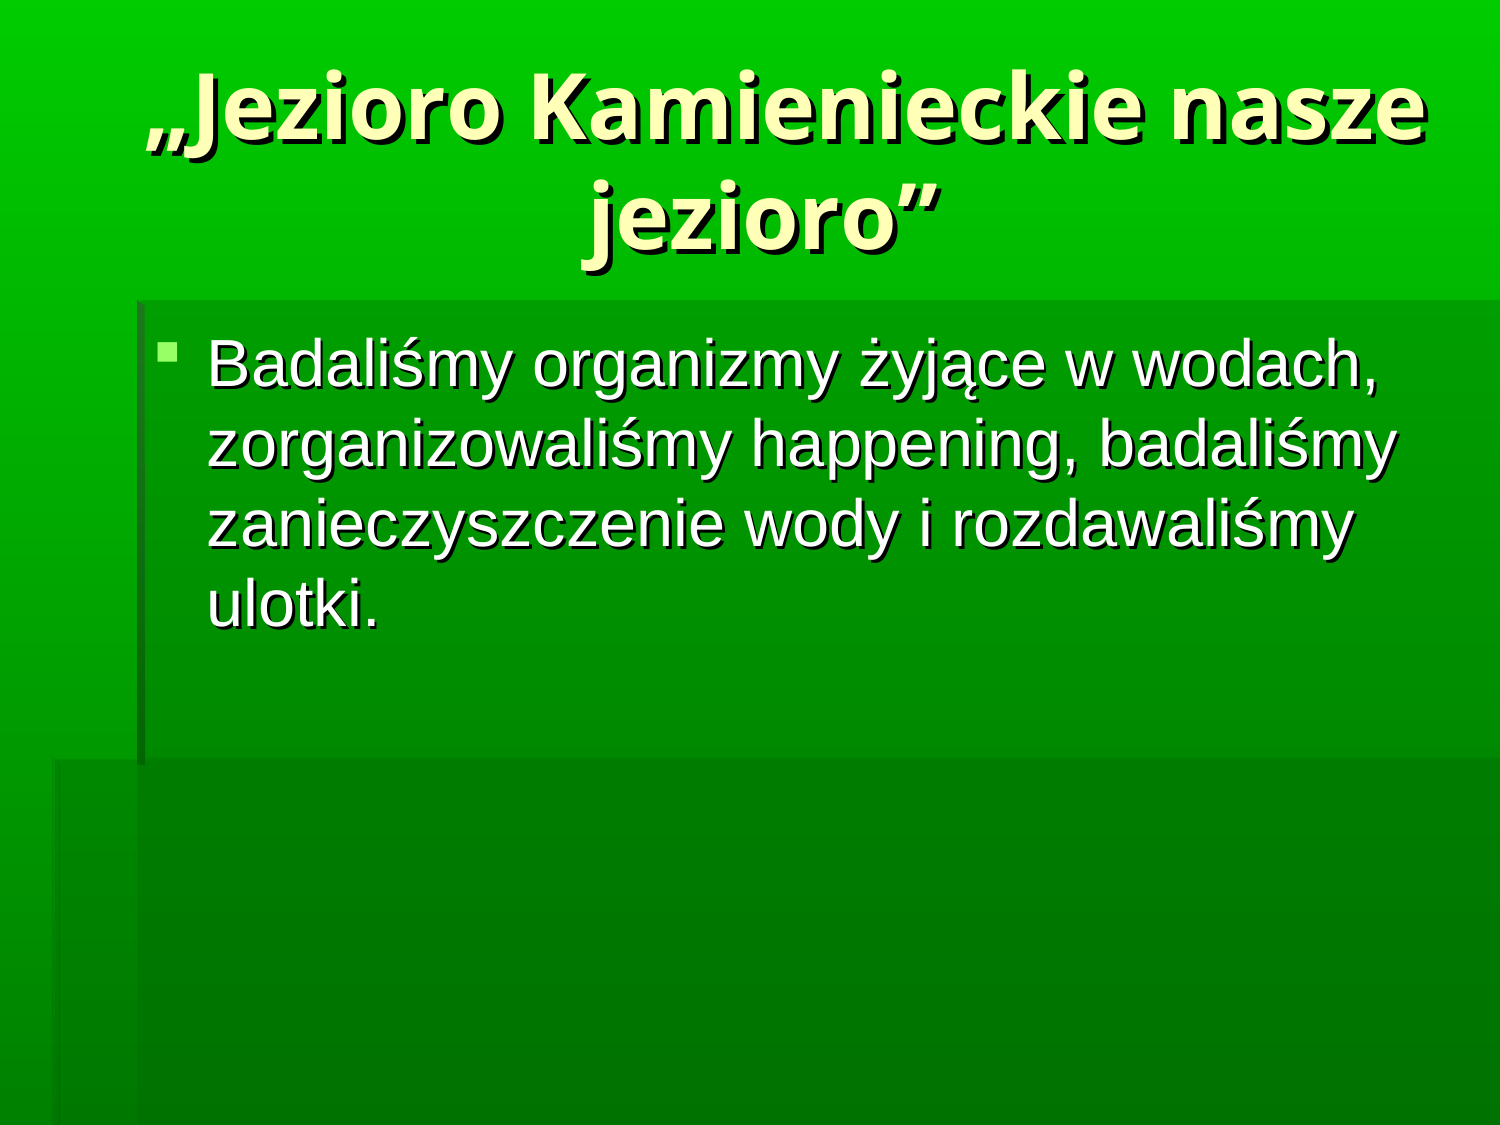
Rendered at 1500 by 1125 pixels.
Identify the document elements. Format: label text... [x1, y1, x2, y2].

list Badaliśmy organizmy żyjące w wodach, zorganizowaliśmy happening, badaliśmy zanieczyszczenie wody i rozdawaliśmy ulotki. [137, 312, 1451, 1000]
title „Jezioro Kamienieckie nasze jezioro” [75, 39, 1451, 276]
